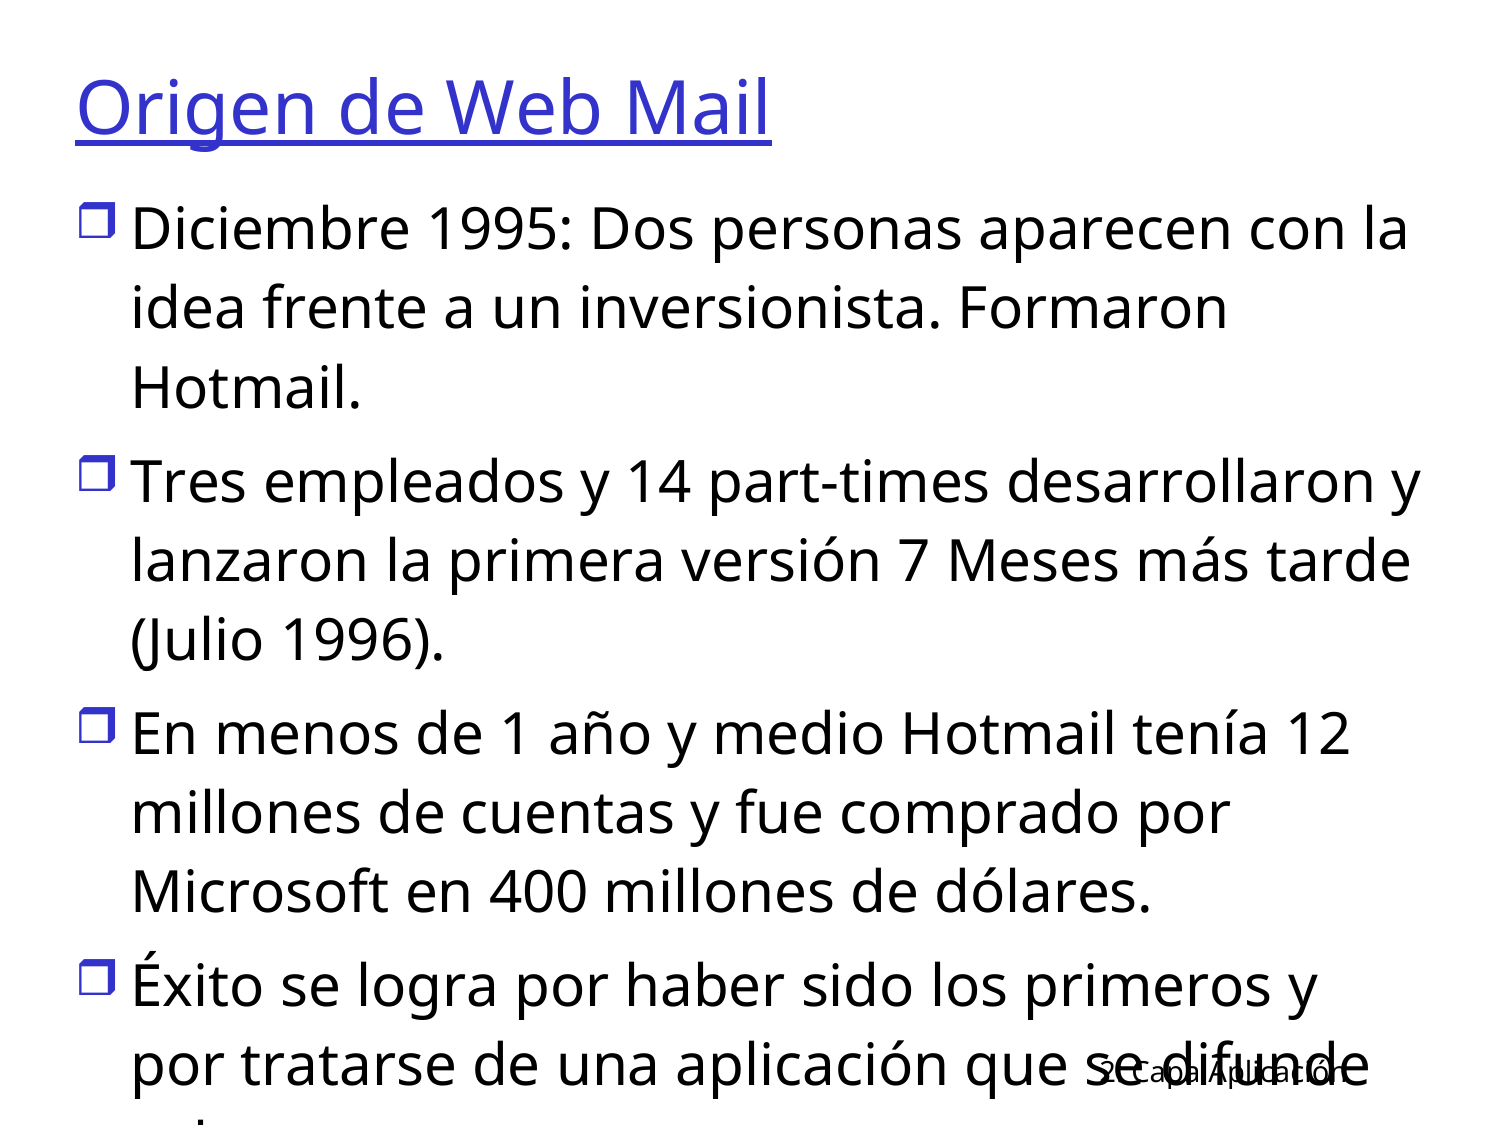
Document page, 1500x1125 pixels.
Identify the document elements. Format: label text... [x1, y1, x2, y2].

title Origen de Web Mail [75, 23, 1426, 187]
list Diciembre 1995: Dos personas aparecen con la idea frente a un inversionista. Formaron Hotmail. Tres empleados y 14 part-times desarrollaron y lanzaron la primera versión 7 Meses más tarde (Julio 1996). En menos de 1 año y medio Hotmail tenía 12 millones de cuentas y fue comprado por Microsoft en 400 millones de dólares. Éxito se logra por haber sido los primeros y por tratarse de una aplicación que se difunde sola. [75, 187, 1426, 874]
